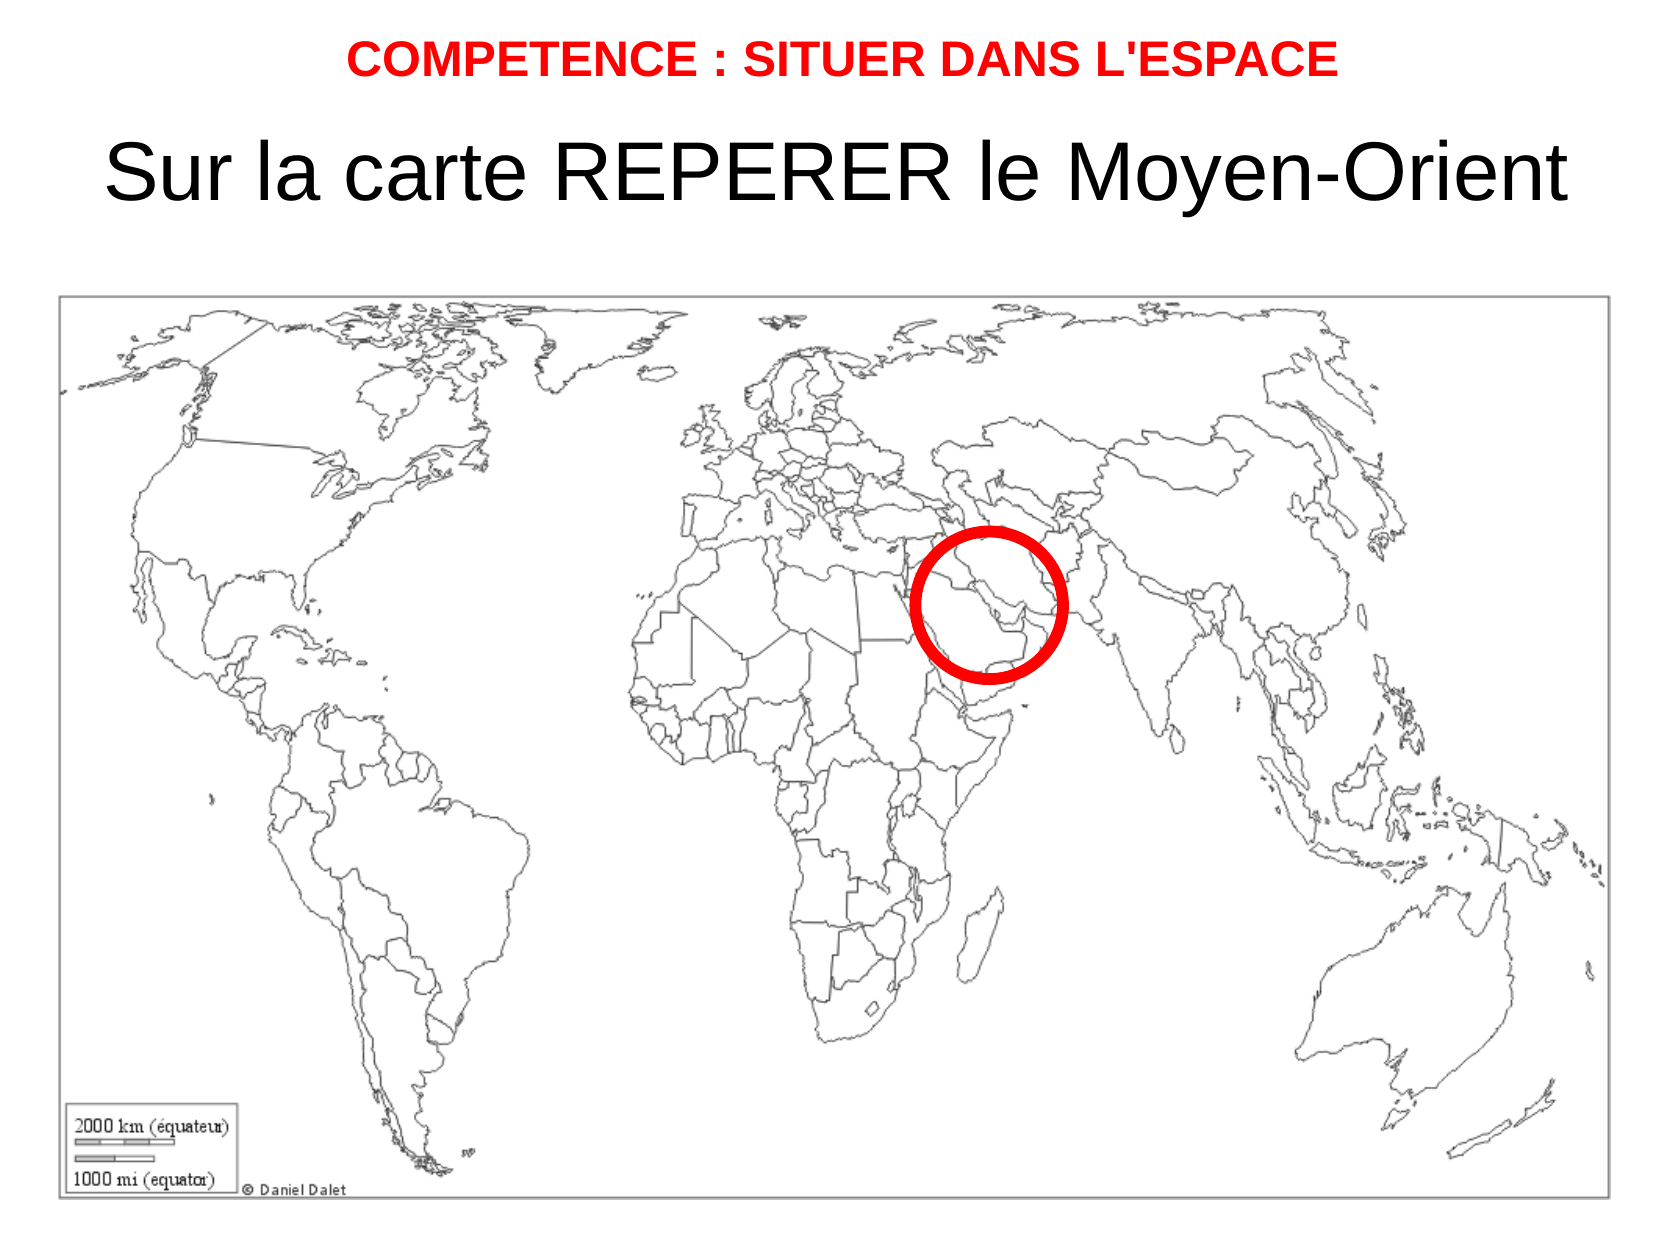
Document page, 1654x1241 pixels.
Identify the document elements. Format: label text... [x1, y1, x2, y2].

picture [58, 295, 1611, 1200]
title COMPETENCE : SITUER DANS L'ESPACE [0, 29, 1654, 89]
text_box Sur la carte REPERER le Moyen-Orient [88, 118, 1625, 226]
